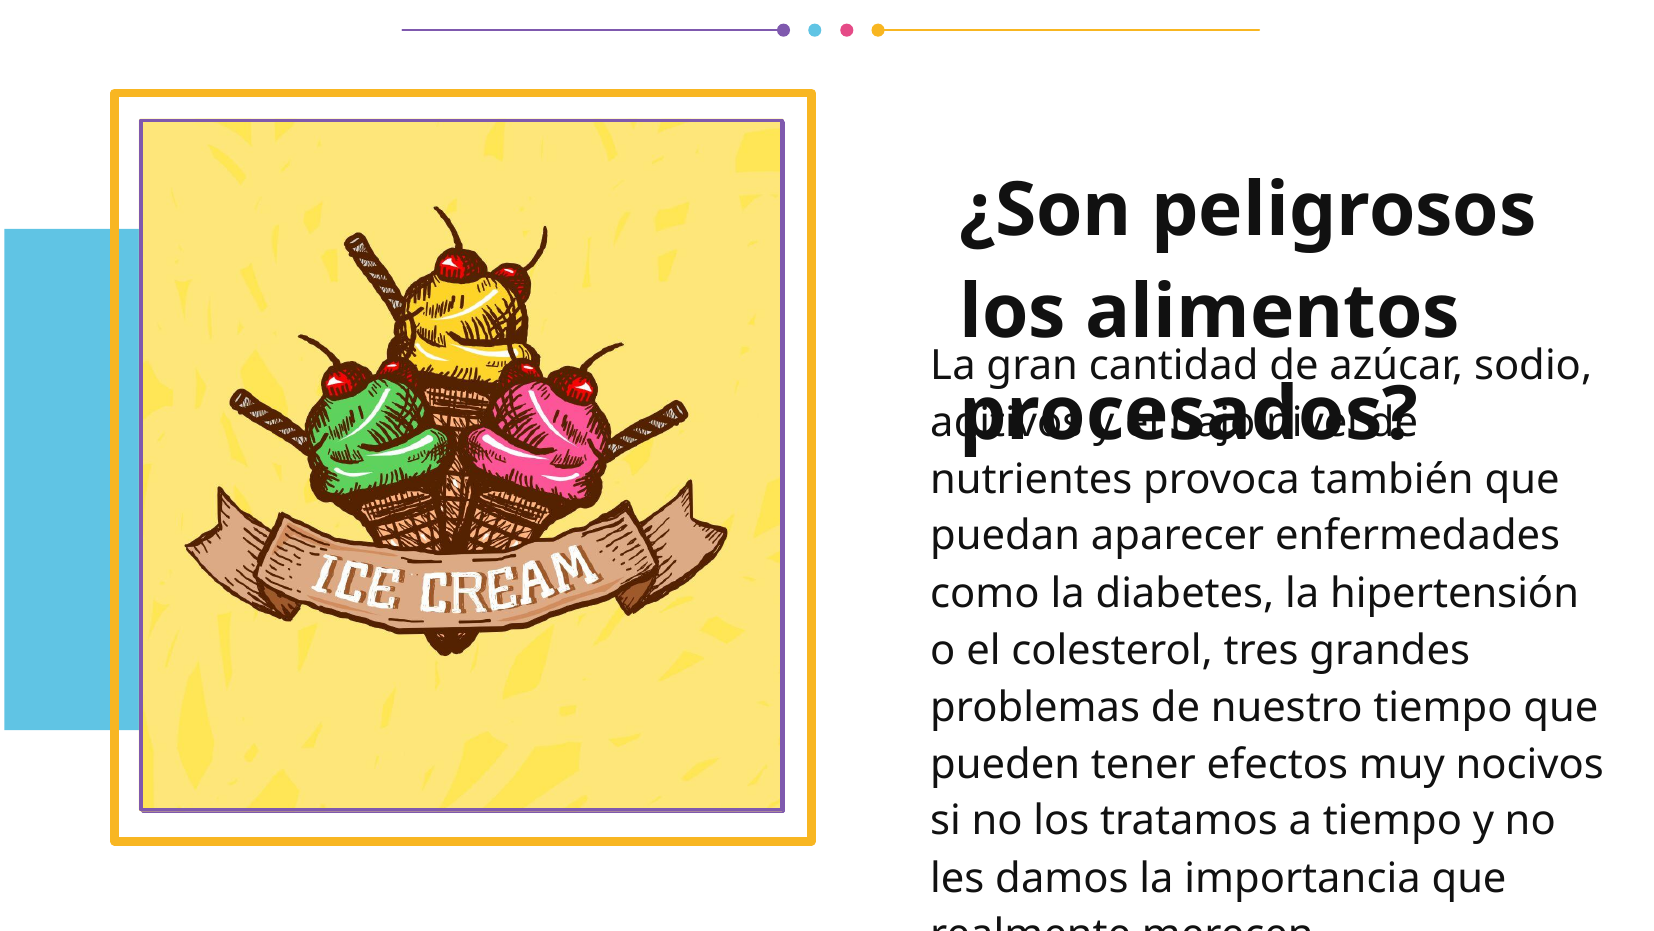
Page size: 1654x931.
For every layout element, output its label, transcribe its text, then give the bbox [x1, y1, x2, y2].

text_box [143, 122, 780, 808]
text_box La gran cantidad de azúcar, sodio, aditivos y el bajo nivel de nutrientes provoca también que puedan aparecer enfermedades como la diabetes, la hipertensión o el colesterol, tres grandes problemas de nuestro tiempo que pueden tener efectos muy nocivos si no los tratamos a tiempo y no les damos la importancia que realmente merecen. [915, 326, 1625, 931]
text_box ¿Son peligrosos los alimentos procesados? [944, 147, 1565, 326]
